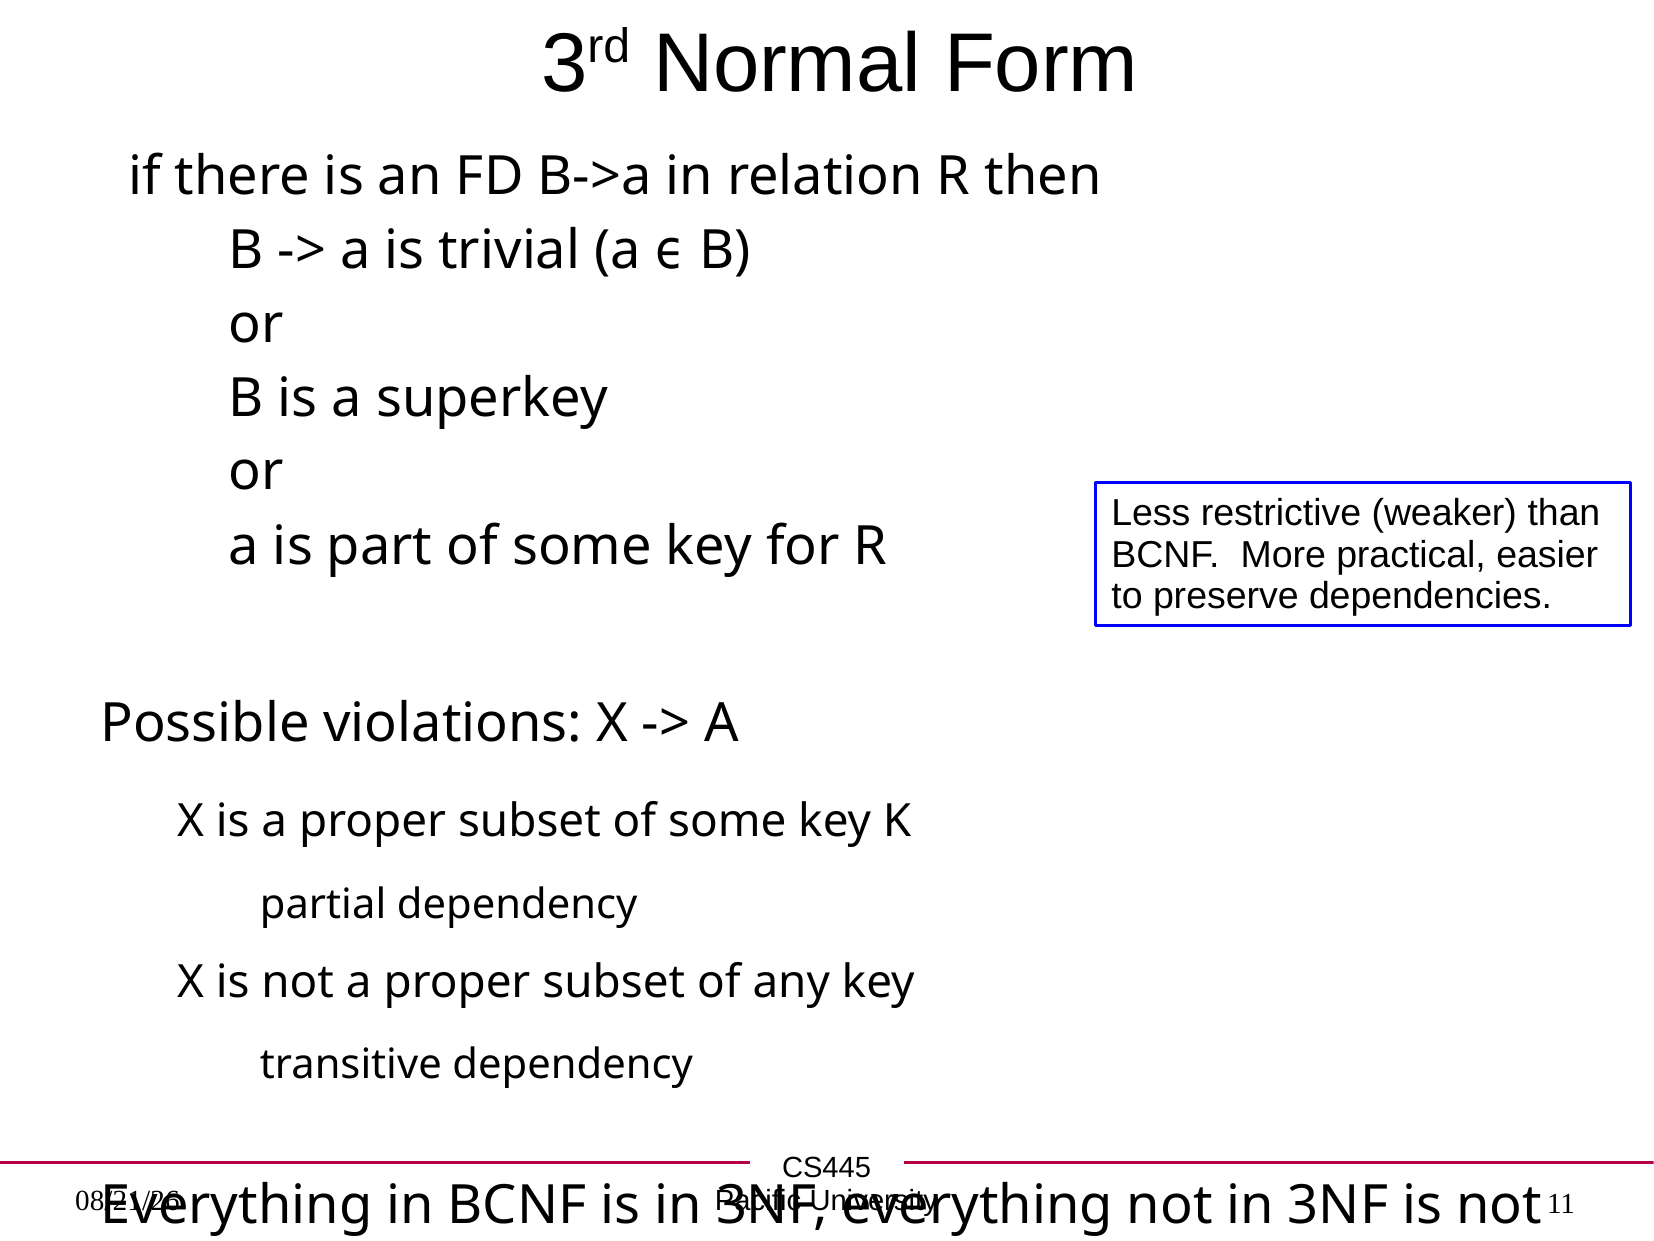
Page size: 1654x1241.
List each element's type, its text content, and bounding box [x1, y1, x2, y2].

list if there is an FD B->a in relation R then B -> a is trivial (a ϵ B) or B is a superkey or a is part of some key for R Possible violations: X -> A X is a proper subset of some key K partial dependency X is not a proper subset of any key transitive dependency Everything in BCNF is in 3NF, everything not in 3NF is not in BCNF [82, 136, 1571, 1161]
title 3rd Normal Form [86, 13, 1576, 111]
text_box [1174, 561, 1205, 632]
text_box Less restrictive (weaker) than BCNF. More practical, easier to preserve dependencies. [1095, 482, 1631, 626]
